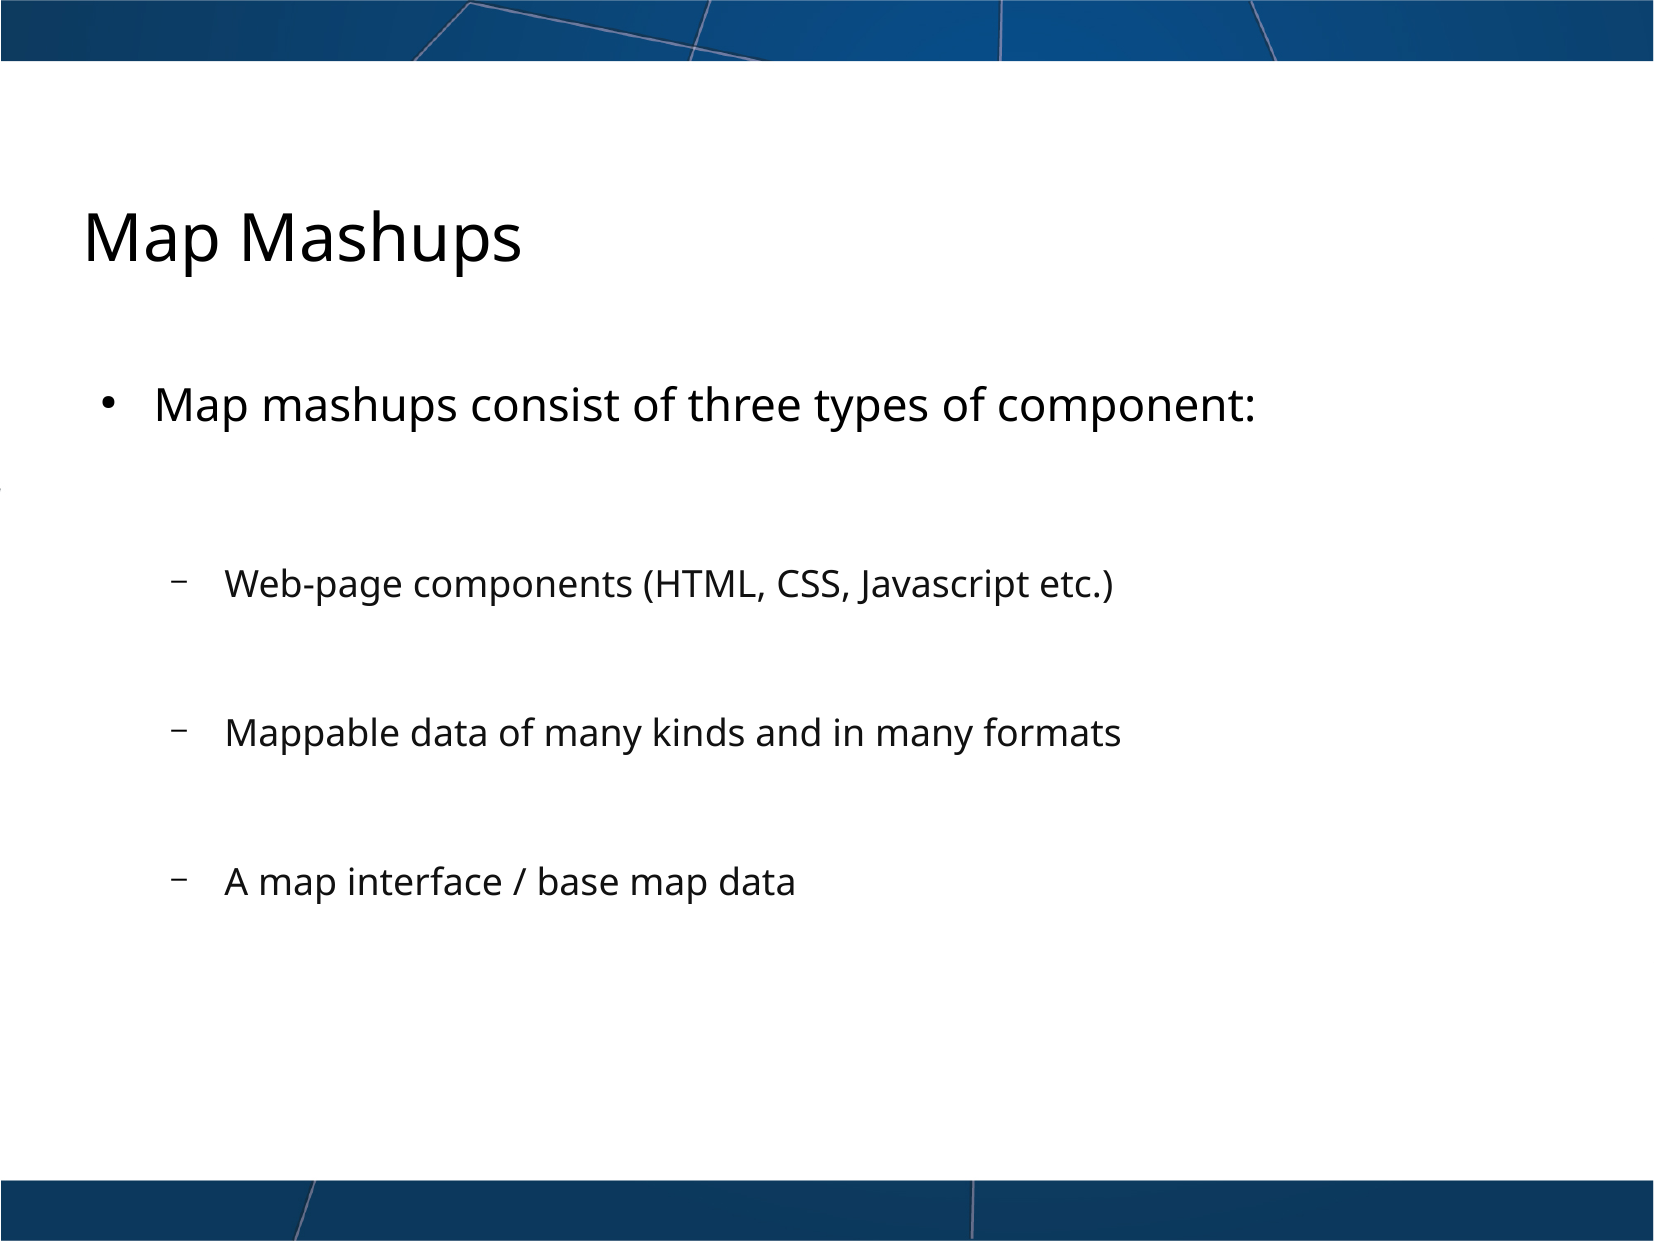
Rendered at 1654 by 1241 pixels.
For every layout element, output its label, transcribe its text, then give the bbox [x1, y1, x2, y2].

title Map Mashups [82, 132, 1571, 340]
list Map mashups consist of three types of component: Web-page components (HTML, CSS, Javascript etc.) Mappable data of many kinds and in many formats A map interface / base map data [82, 372, 1571, 1093]
picture [0, 0, 1654, 1241]
